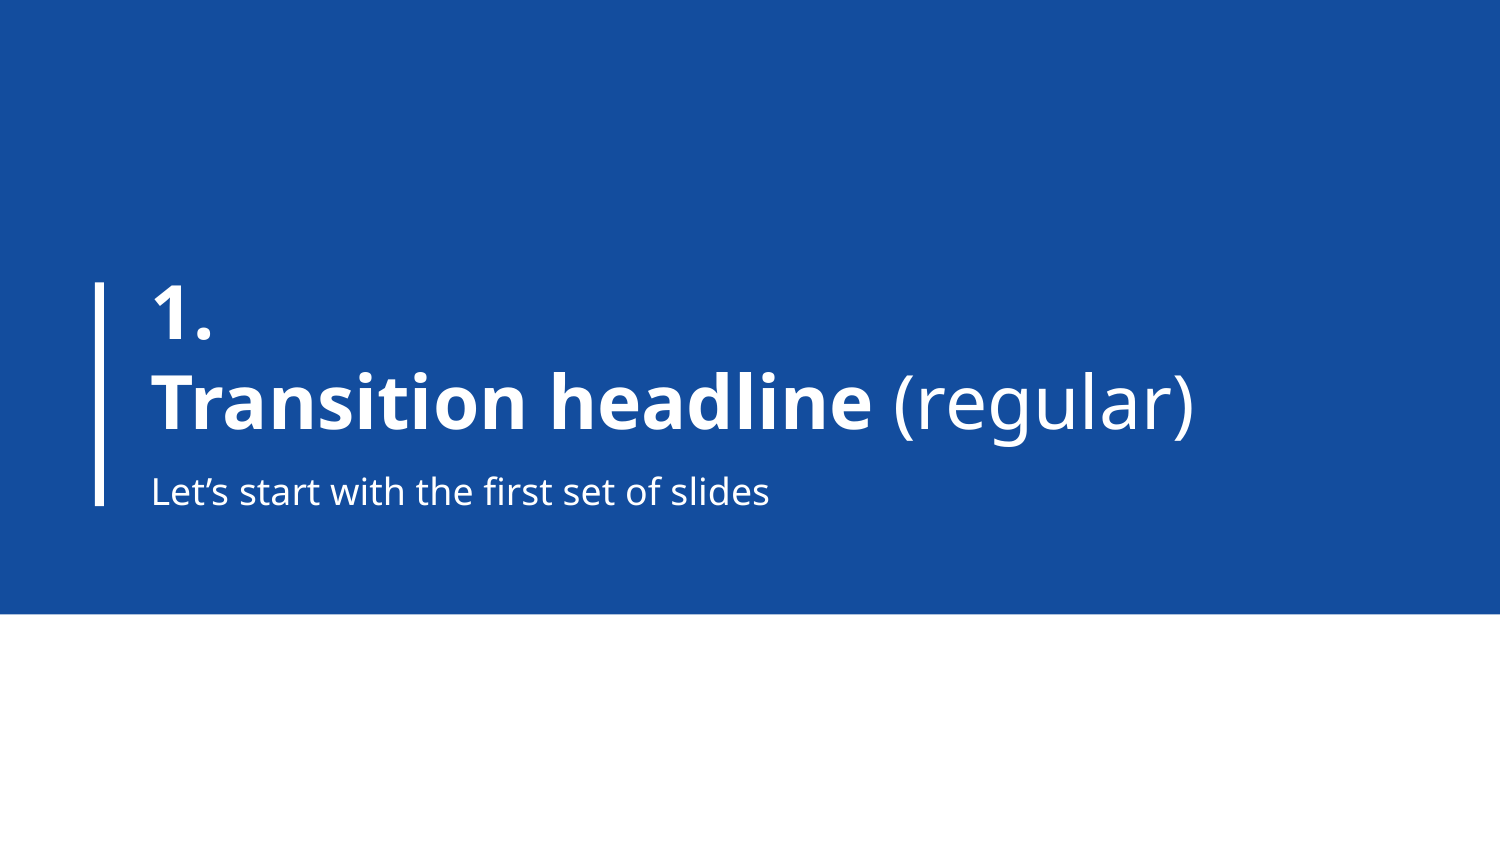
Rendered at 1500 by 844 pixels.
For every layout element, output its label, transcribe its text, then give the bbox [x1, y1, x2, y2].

subtitle Let’s start with the first set of slides [135, 453, 1388, 583]
title 1. Transition headline (regular) [135, 249, 1312, 440]
